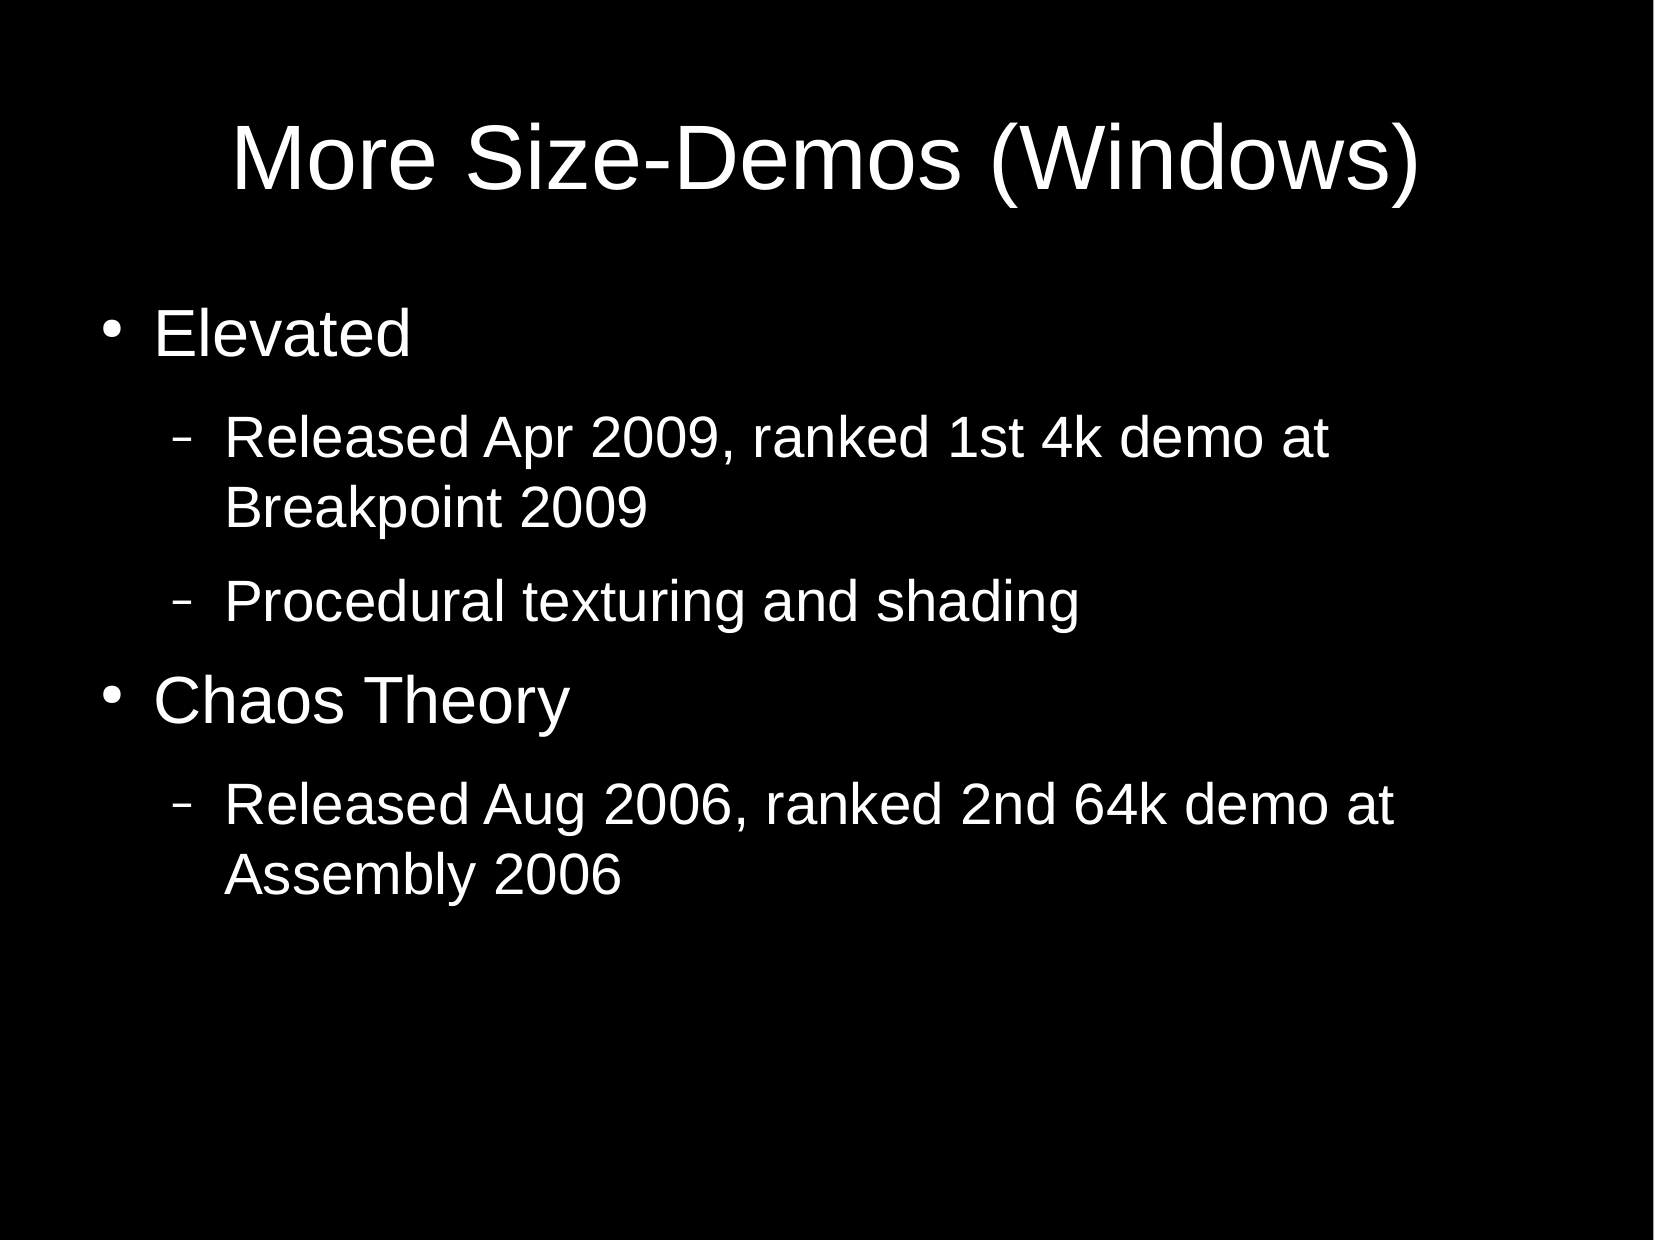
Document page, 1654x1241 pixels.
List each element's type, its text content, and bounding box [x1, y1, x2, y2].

list Elevated Released Apr 2009, ranked 1st 4k demo at Breakpoint 2009 Procedural texturing and shading Chaos Theory Released Aug 2006, ranked 2nd 64k demo at Assembly 2006 [82, 290, 1571, 1109]
title More Size-Demos (Windows) [82, 49, 1571, 257]
